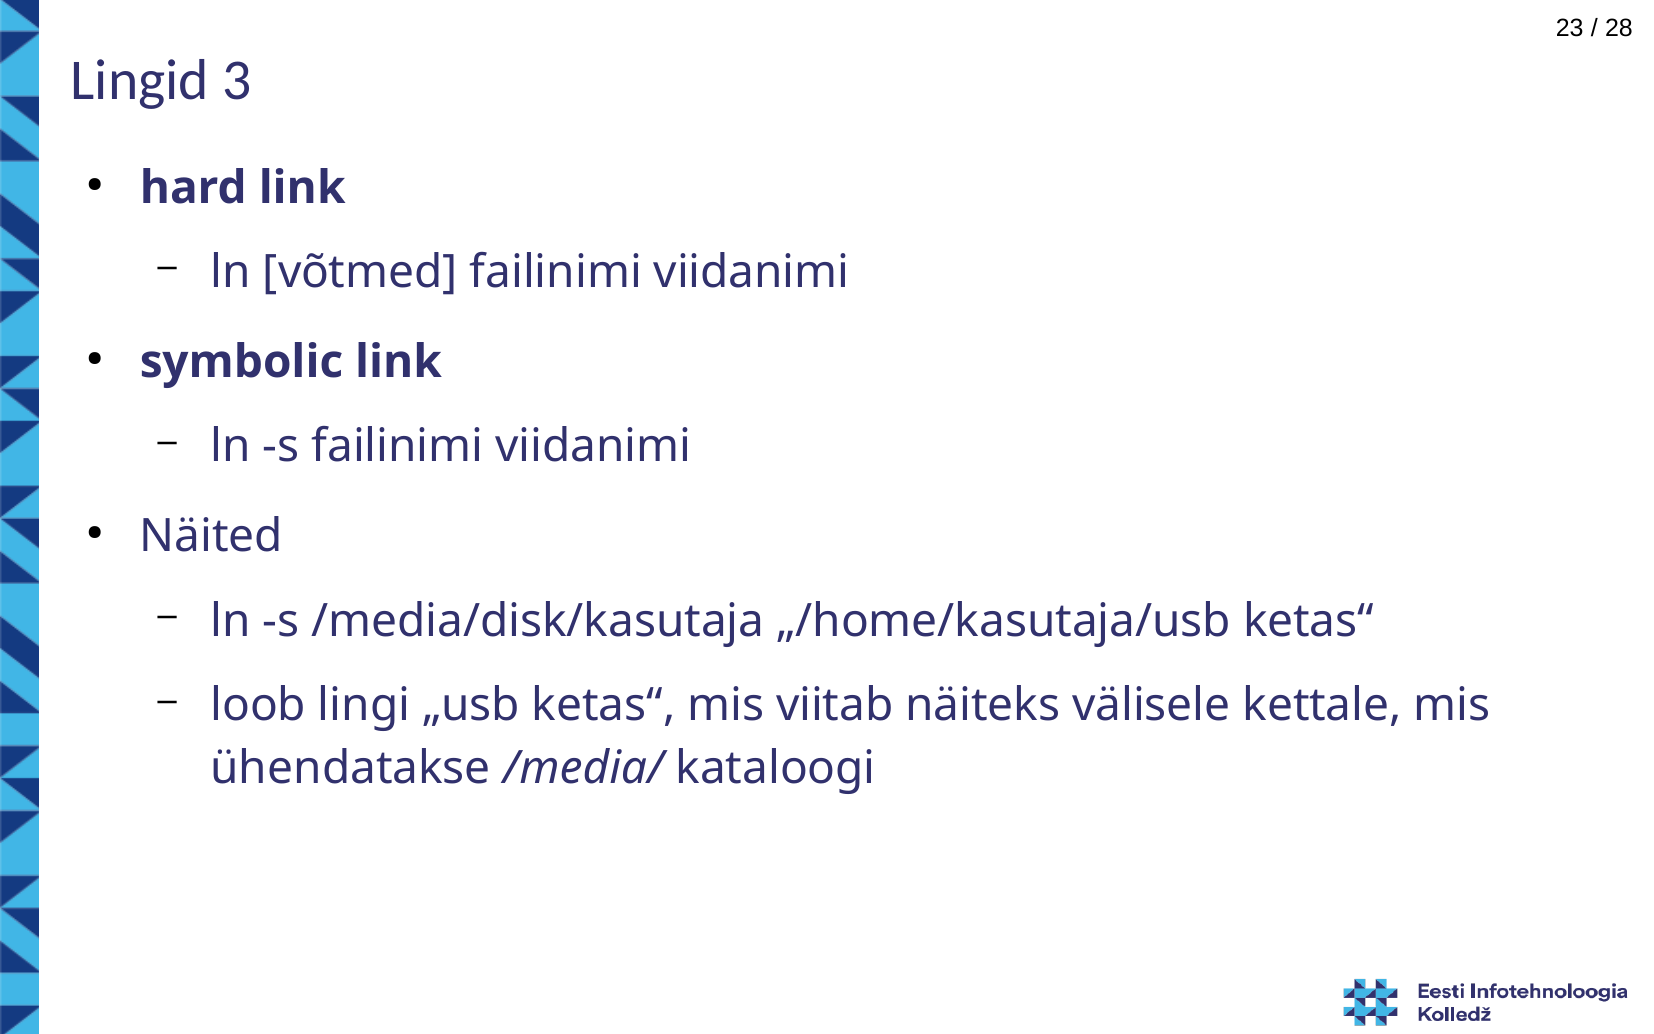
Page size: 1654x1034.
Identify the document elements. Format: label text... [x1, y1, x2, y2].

list hard link ln [võtmed] failinimi viidanimi symbolic link ln -s failinimi viidanimi Näited ln -s /media/disk/kasutaja „/home/kasutaja/usb ketas“ loob lingi „usb ketas“, mis viitab näiteks välisele kettale, mis ühendatakse /media/ kataloogi [68, 153, 1630, 957]
title Lingid 3 [70, 41, 1630, 130]
